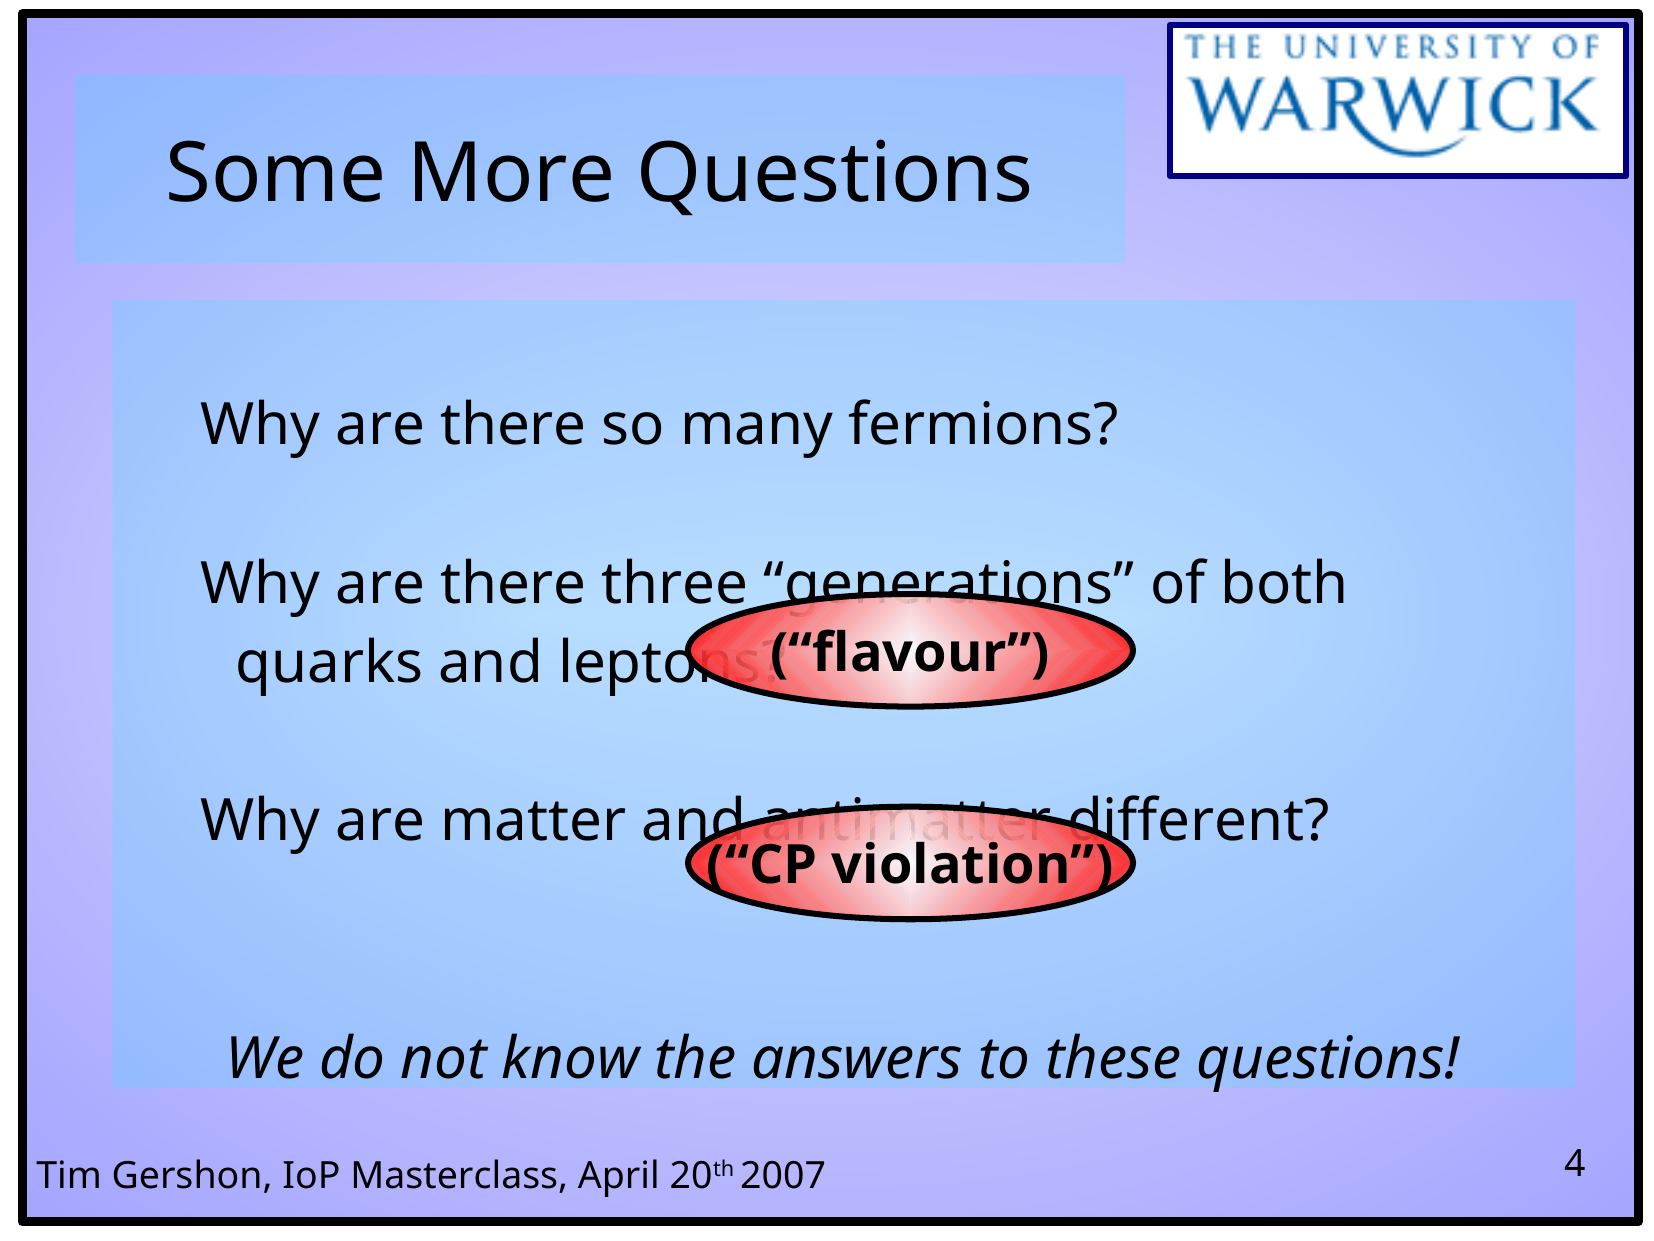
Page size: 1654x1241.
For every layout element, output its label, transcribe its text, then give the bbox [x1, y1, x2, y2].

text_box (“flavour”) [687, 594, 1133, 707]
text_box [22, 13, 1639, 1222]
text_box Some More Questions [75, 75, 1126, 263]
picture [1172, 27, 1623, 174]
text_box (“CP violation”) [688, 806, 1134, 920]
text_box Tim Gershon, IoP Masterclass, April 20th 2007 [37, 1136, 826, 1212]
text_box Why are there so many fermions? Why are there three “generations” of both quarks and leptons? Why are matter and antimatter different? We do not know the answers to these questions! [150, 375, 1501, 1025]
text_box <number> [1537, 1125, 1613, 1201]
